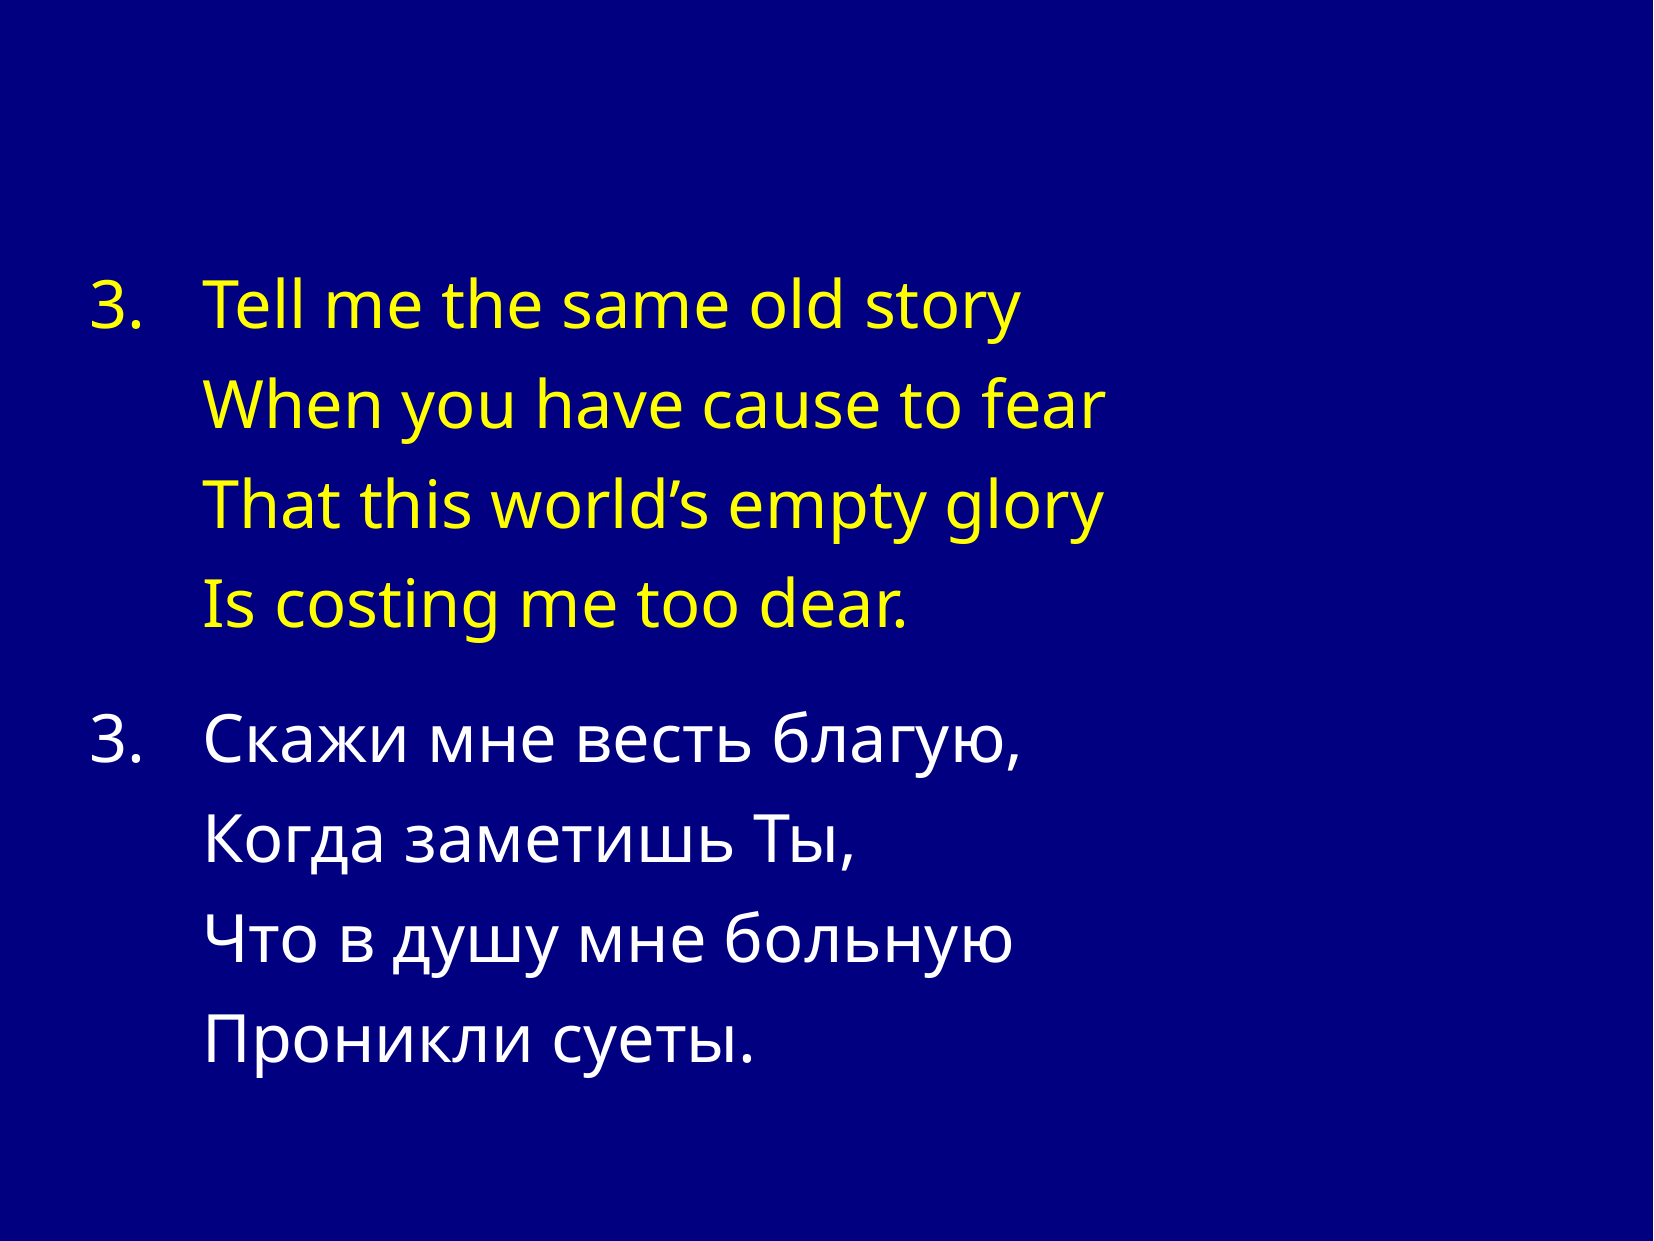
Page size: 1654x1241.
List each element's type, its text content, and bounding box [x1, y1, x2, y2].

text_box 3. Скажи мне весть благую, Когда заметишь Ты, Что в душу мне больную Проникли суеты. [75, 675, 1576, 1163]
text_box 3. Tell me the same old story When you have cause to fear That this world’s empty glory Is costing me too dear. [75, 150, 1576, 638]
